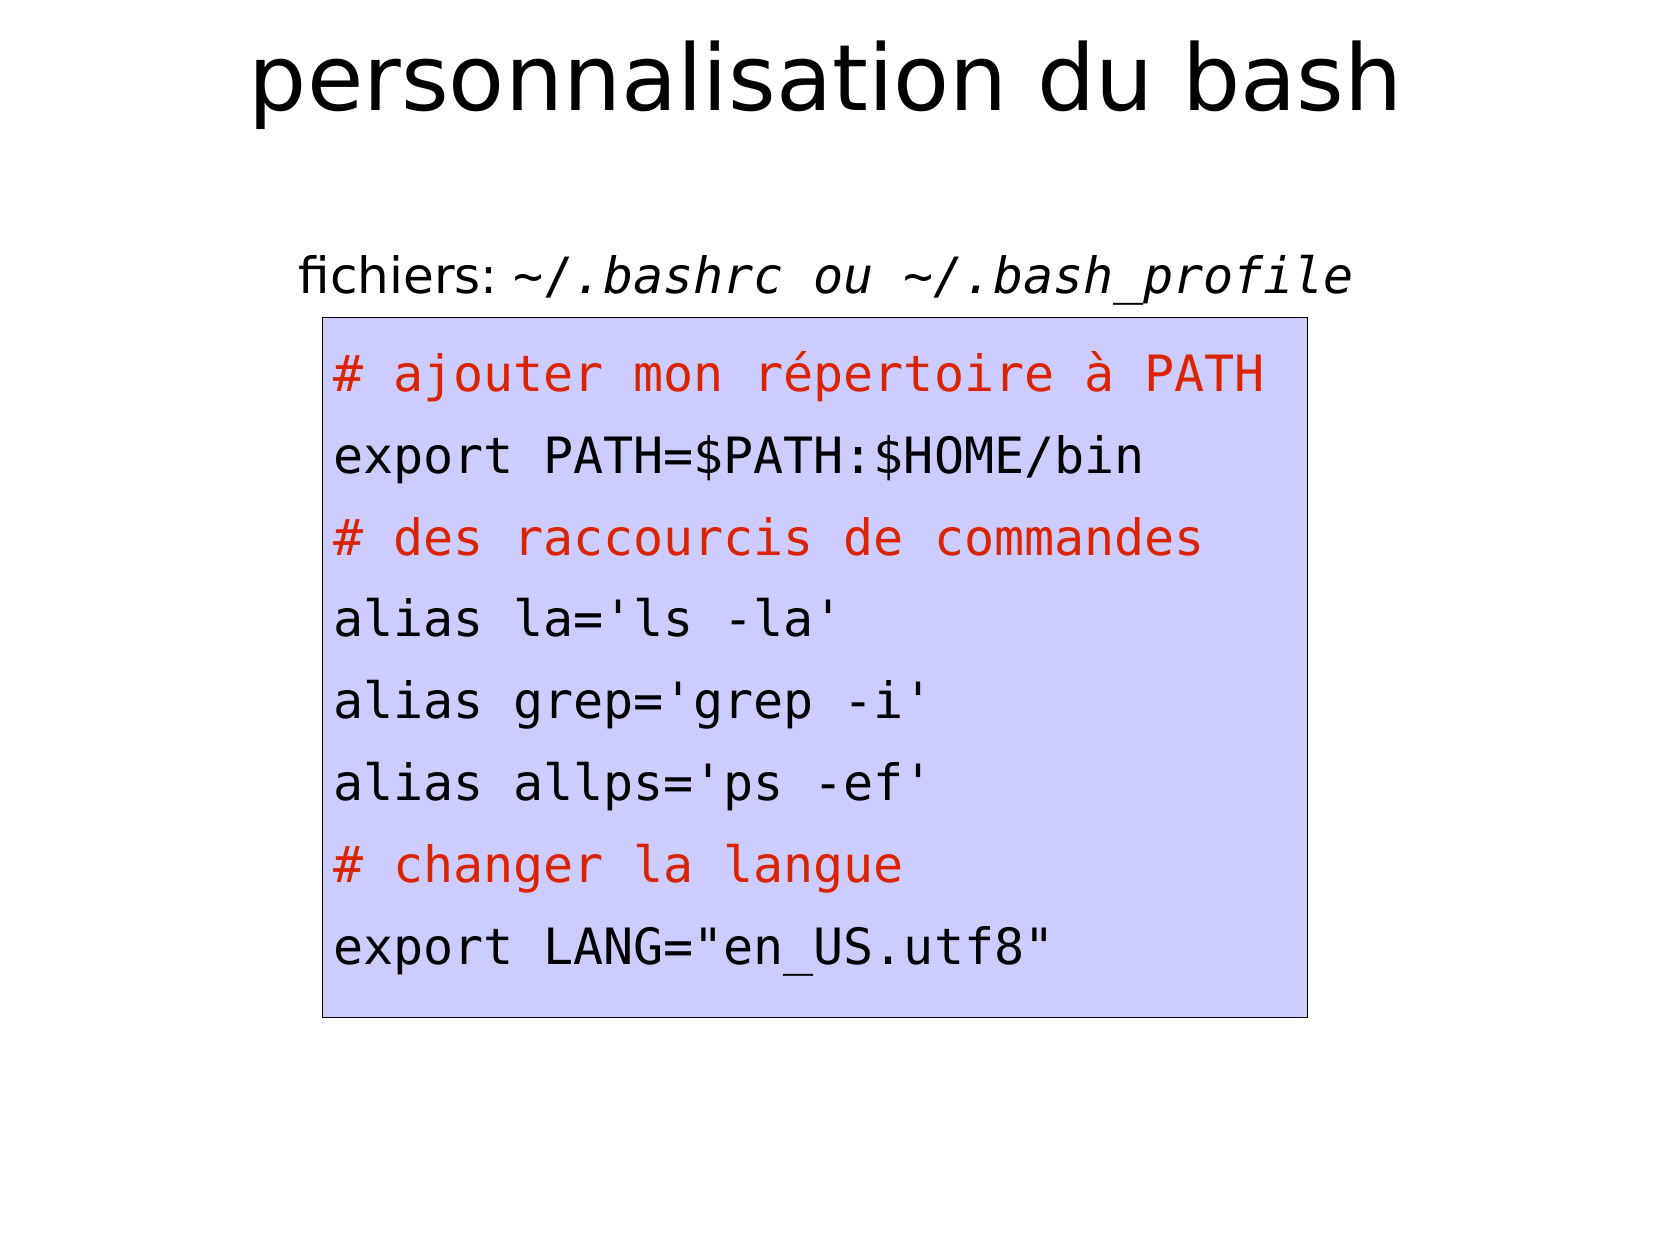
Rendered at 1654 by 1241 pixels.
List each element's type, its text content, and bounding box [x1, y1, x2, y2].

title personnalisation du bash [136, 17, 1518, 140]
text_box # ajouter mon répertoire à PATH export PATH=$PATH:$HOME/bin # des raccourcis de commandes alias la='ls -la' alias grep='grep -i' alias allps='ps -ef' # changer la langue export LANG="en_US.utf8" [333, 344, 1479, 977]
text_box [322, 317, 1308, 1018]
text_box fichiers: ~/.bashrc ou ~/.bash_profile [298, 247, 1354, 312]
